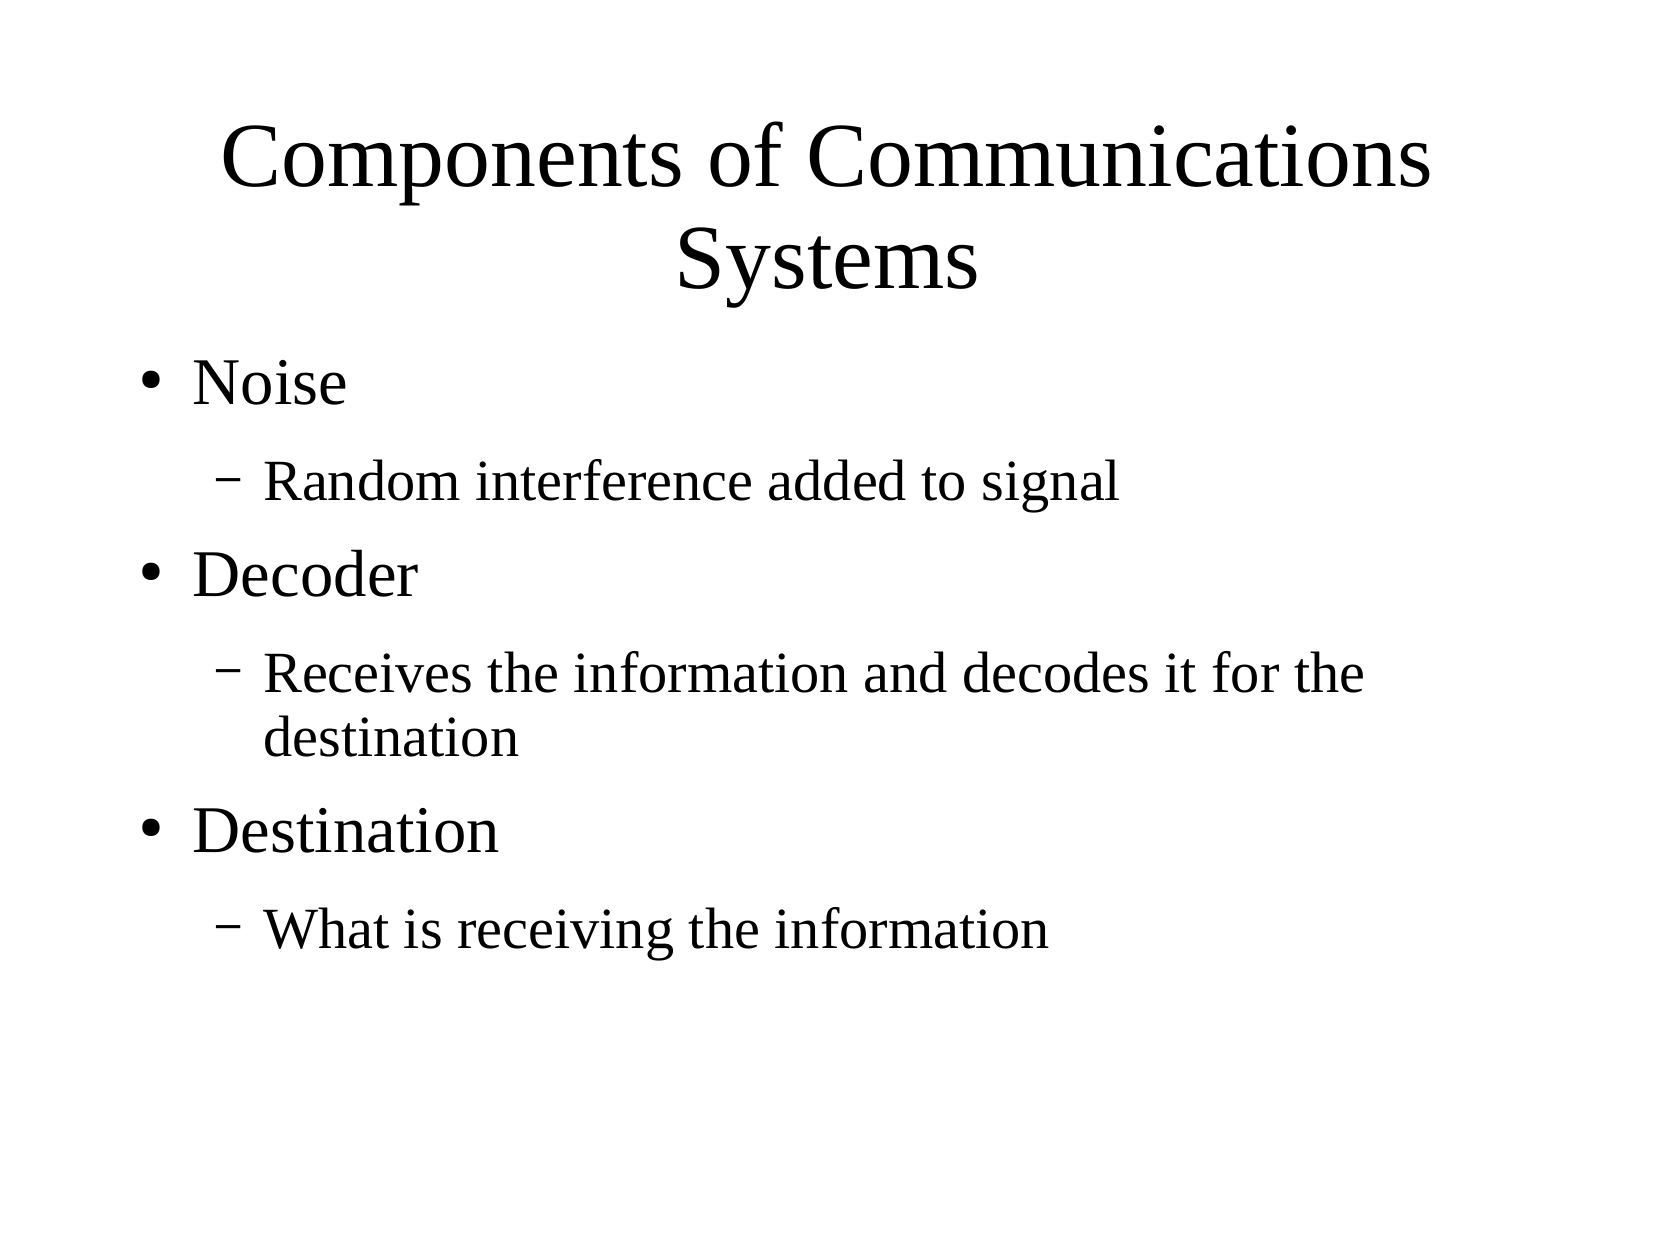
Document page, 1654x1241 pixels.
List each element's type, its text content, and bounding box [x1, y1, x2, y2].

list Noise Random interference added to signal Decoder Receives the information and decodes it for the destination Destination What is receiving the information [121, 344, 1534, 1127]
title Components of Communications Systems [121, 102, 1534, 311]
